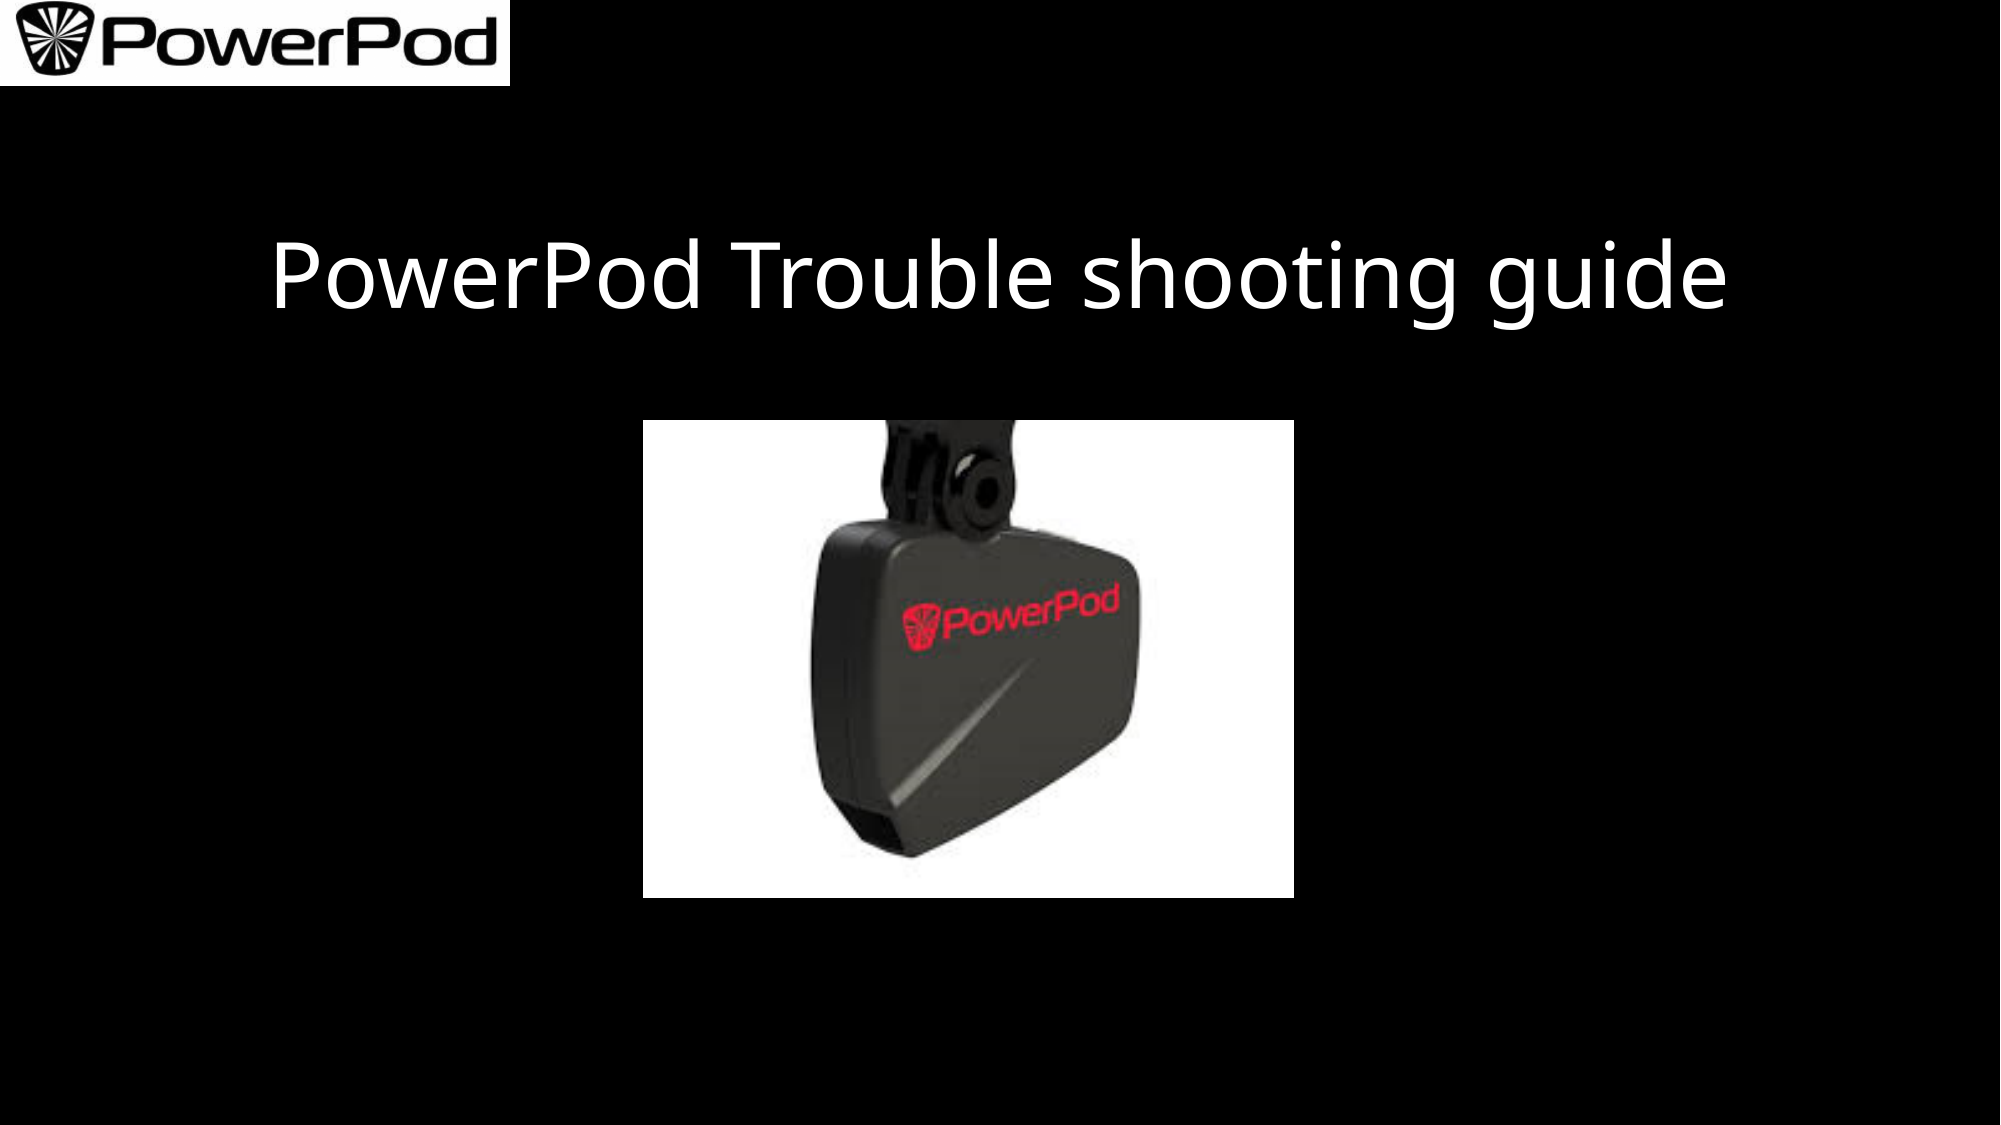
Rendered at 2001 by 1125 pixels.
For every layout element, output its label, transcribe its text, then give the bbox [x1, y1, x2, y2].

title PowerPod Trouble shooting guide [249, 184, 1750, 336]
picture [0, 0, 510, 86]
picture [643, 421, 1294, 898]
